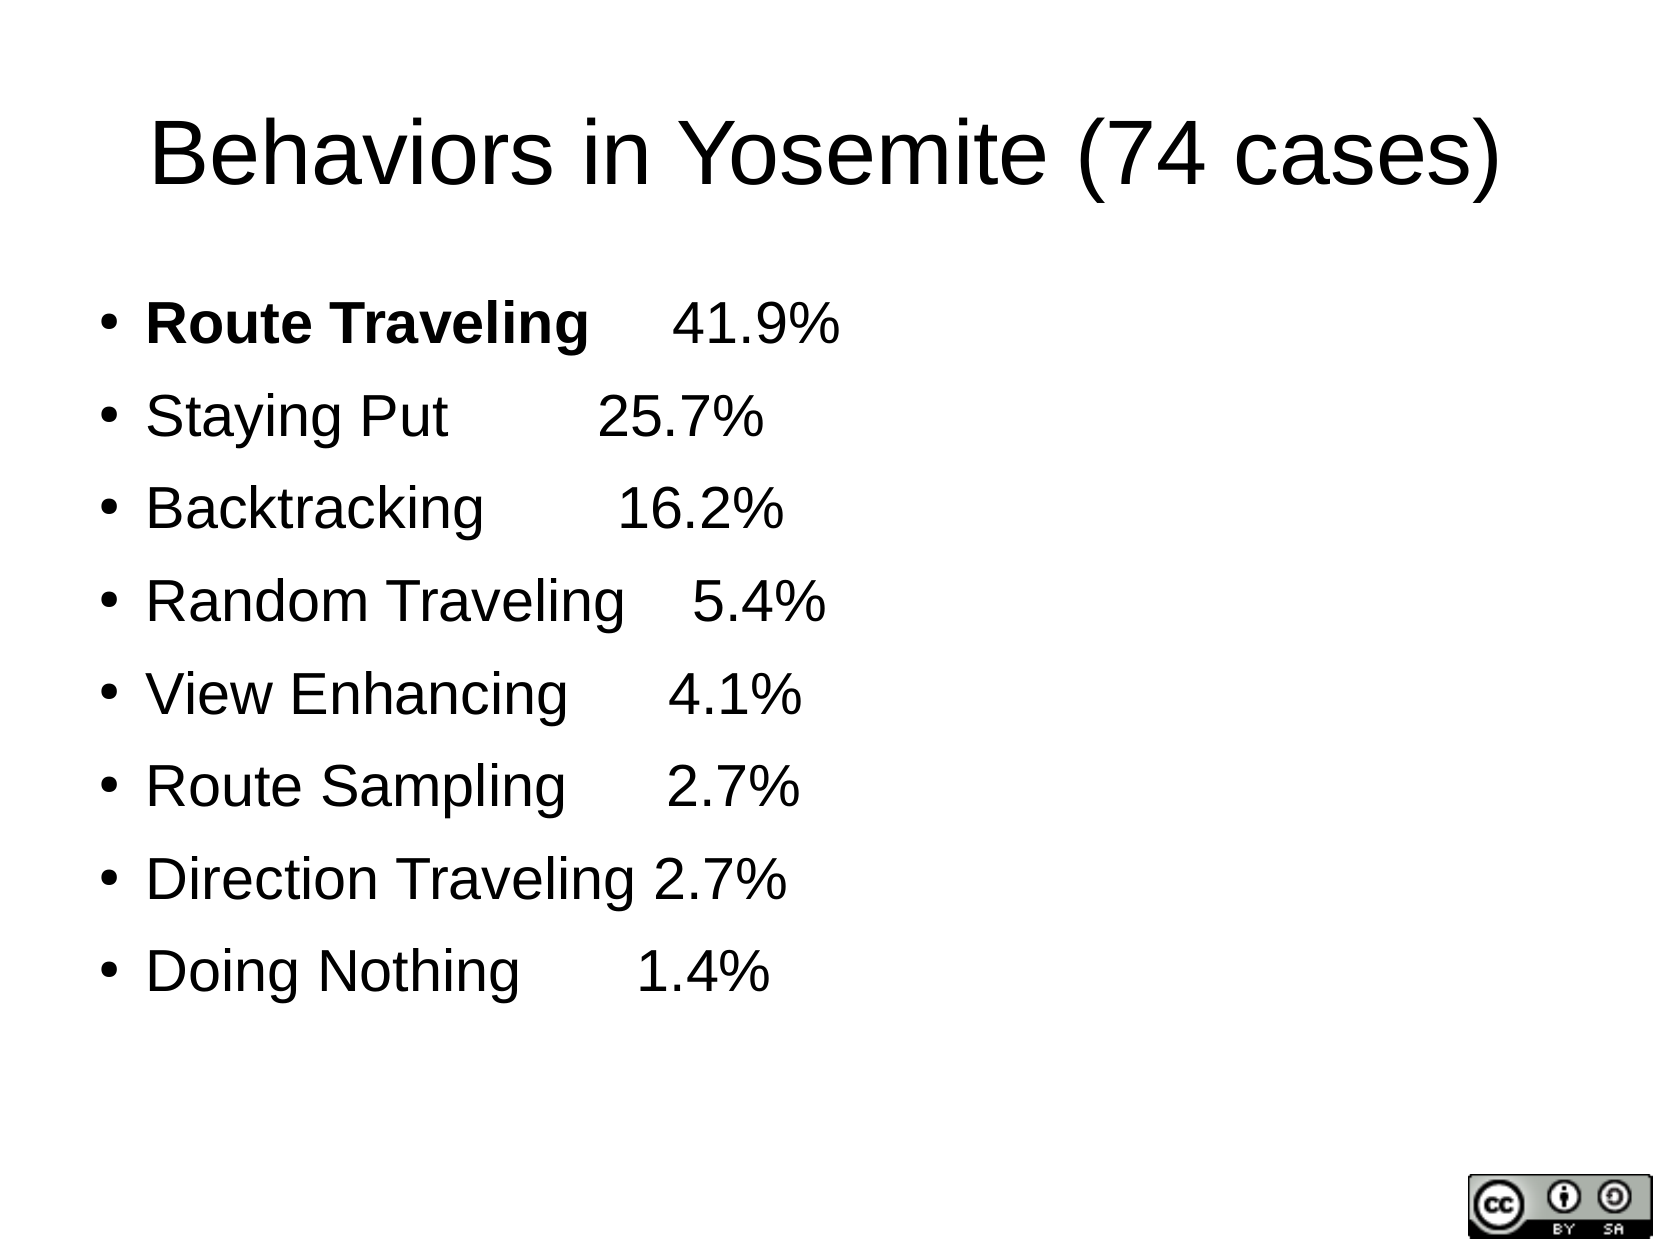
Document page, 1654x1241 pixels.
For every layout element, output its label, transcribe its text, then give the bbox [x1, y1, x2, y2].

title Behaviors in Yosemite (74 cases) [82, 49, 1571, 257]
picture [1468, 1174, 1653, 1239]
list Route Traveling 41.9% Staying Put 25.7% Backtracking 16.2% Random Traveling 5.4% View Enhancing 4.1% Route Sampling 2.7% Direction Traveling 2.7% Doing Nothing 1.4% [82, 290, 1571, 1010]
